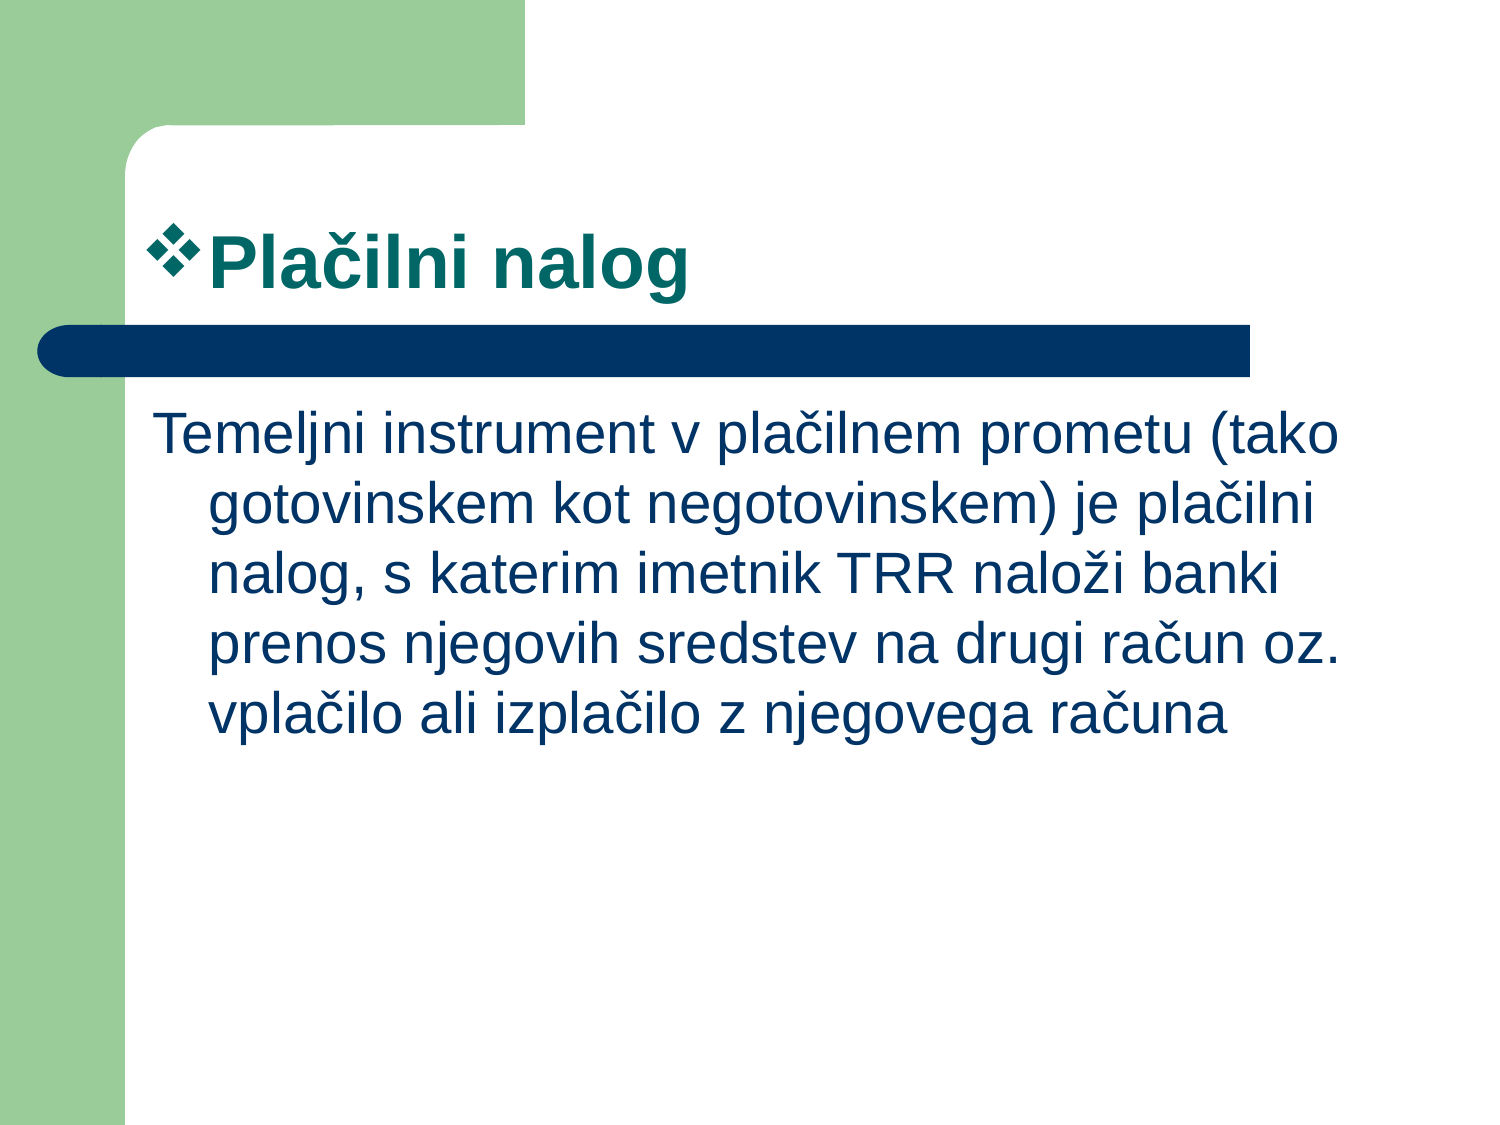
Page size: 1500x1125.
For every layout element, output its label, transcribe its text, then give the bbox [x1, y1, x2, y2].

title Plačilni nalog [125, 125, 1425, 313]
list Temeljni instrument v plačilnem prometu (tako gotovinskem kot negotovinskem) je plačilni nalog, s katerim imetnik TRR naloži banki prenos njegovih sredstev na drugi račun oz. vplačilo ali izplačilo z njegovega računa [137, 387, 1400, 999]
